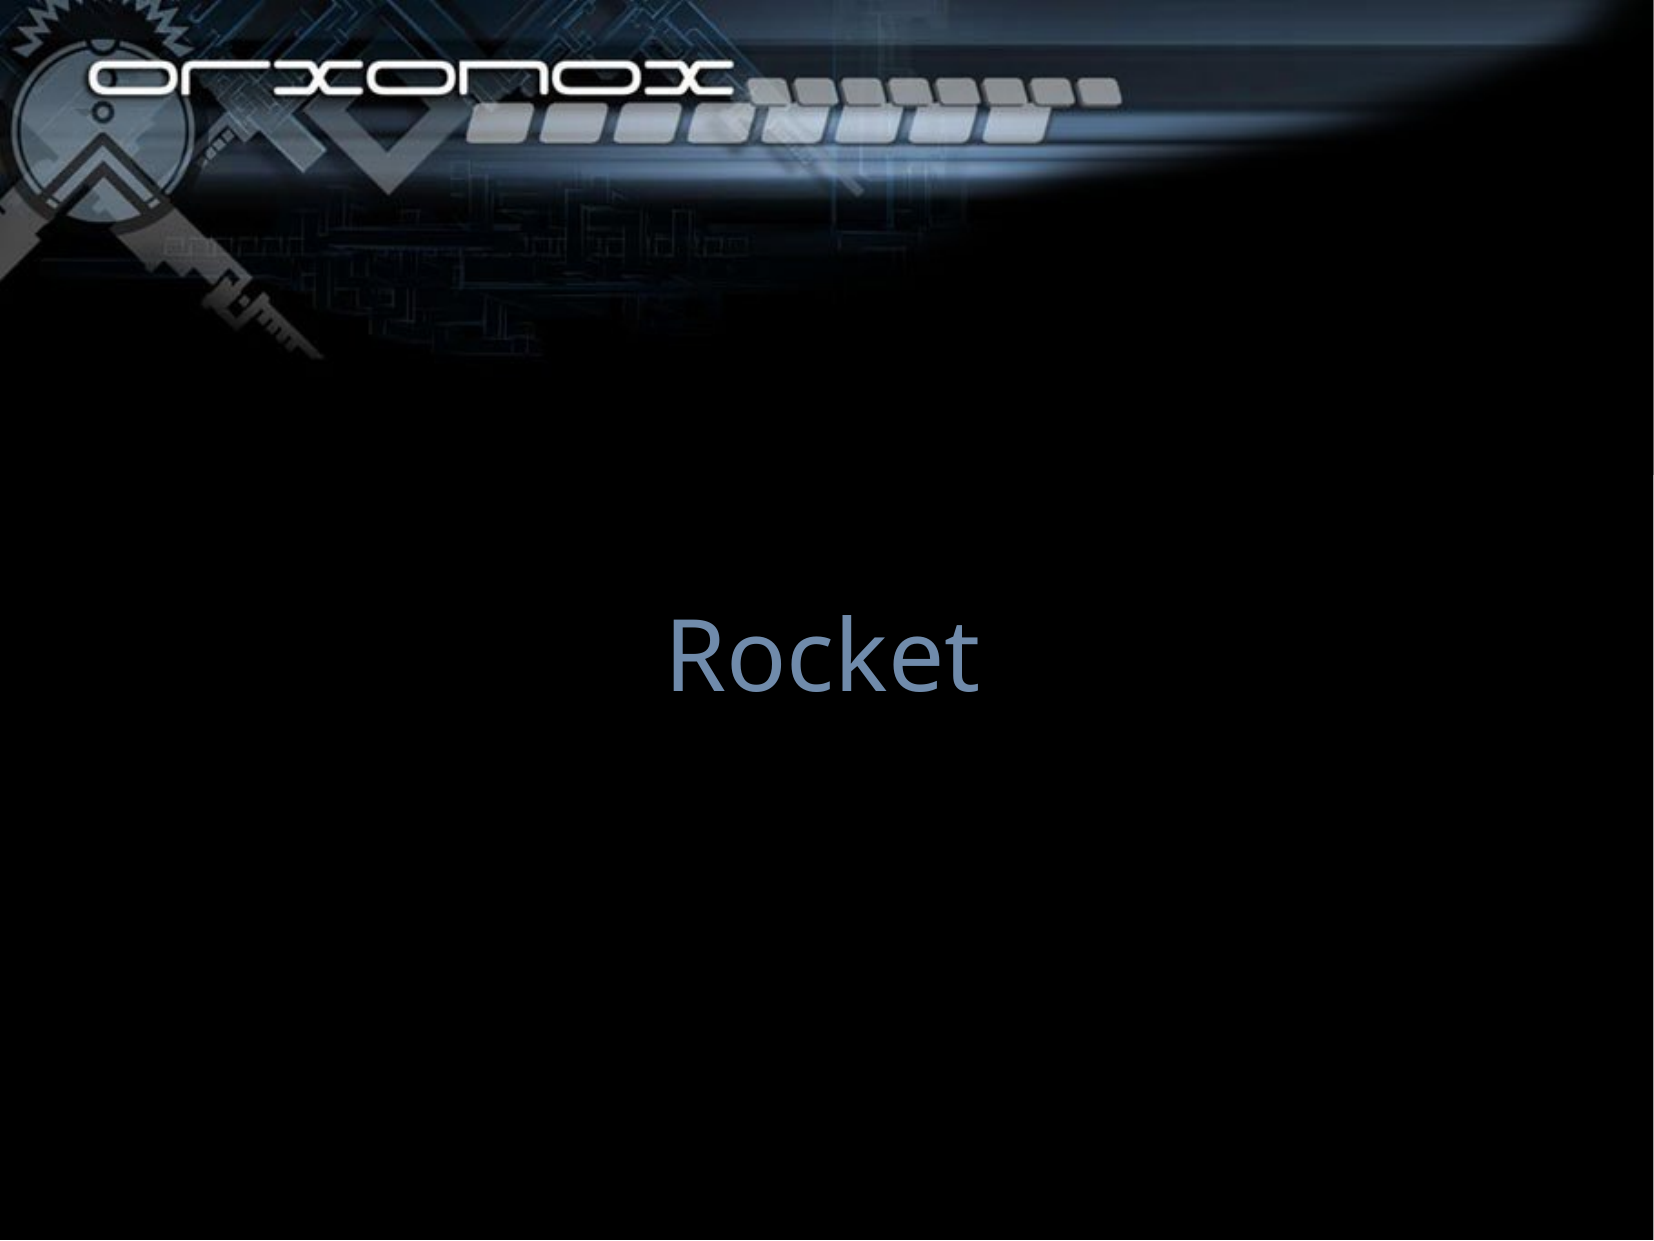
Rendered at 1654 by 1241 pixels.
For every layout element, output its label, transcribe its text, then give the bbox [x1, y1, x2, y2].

text_box Rocket [649, 577, 1654, 709]
picture [0, 0, 1654, 475]
